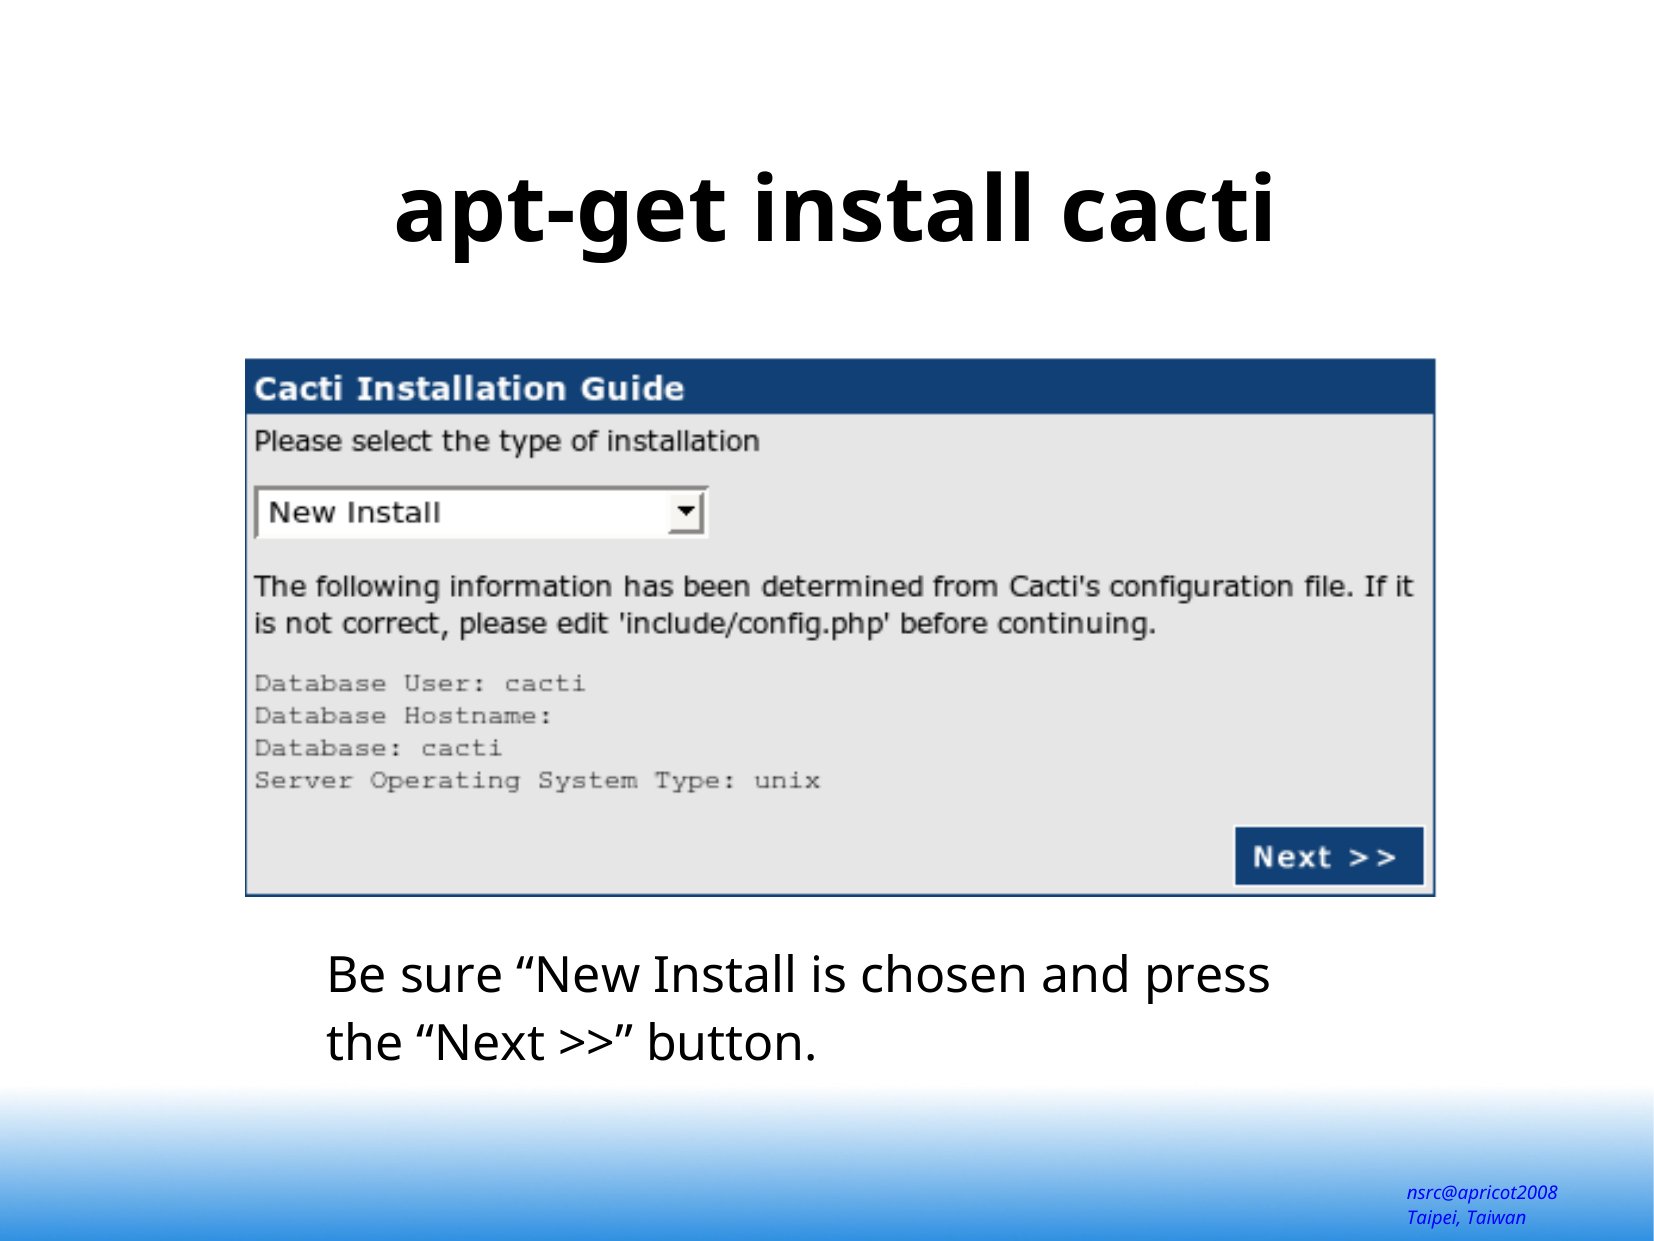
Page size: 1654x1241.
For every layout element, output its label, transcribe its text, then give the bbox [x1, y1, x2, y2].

picture [245, 357, 1441, 897]
title apt-get install cacti [121, 102, 1534, 310]
picture [0, 1083, 1654, 1241]
text_box Be sure “New Install is chosen and press the “Next >>” button. [326, 938, 1405, 1061]
